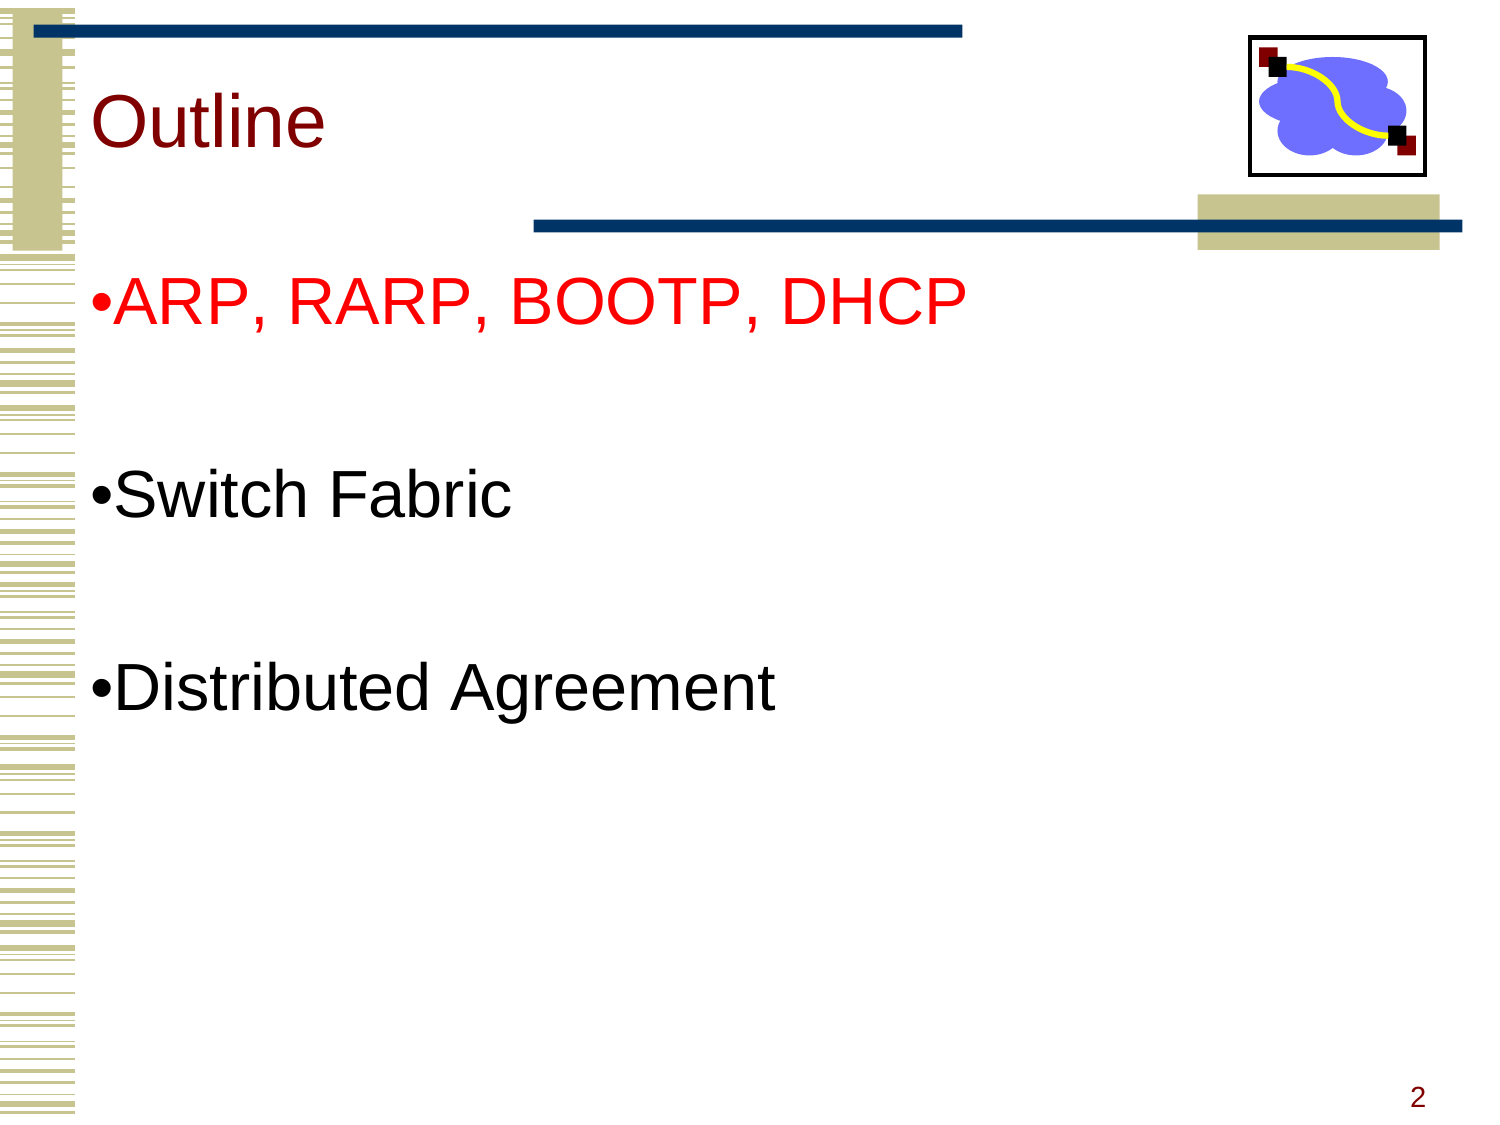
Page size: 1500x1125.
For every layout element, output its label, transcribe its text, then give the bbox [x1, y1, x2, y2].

list •ARP, RARP, BOOTP, DHCP •Switch Fabric •Distributed Agreement [75, 249, 1466, 1026]
title Outline [74, 24, 1463, 225]
text_box <number> [1081, 1046, 1441, 1122]
